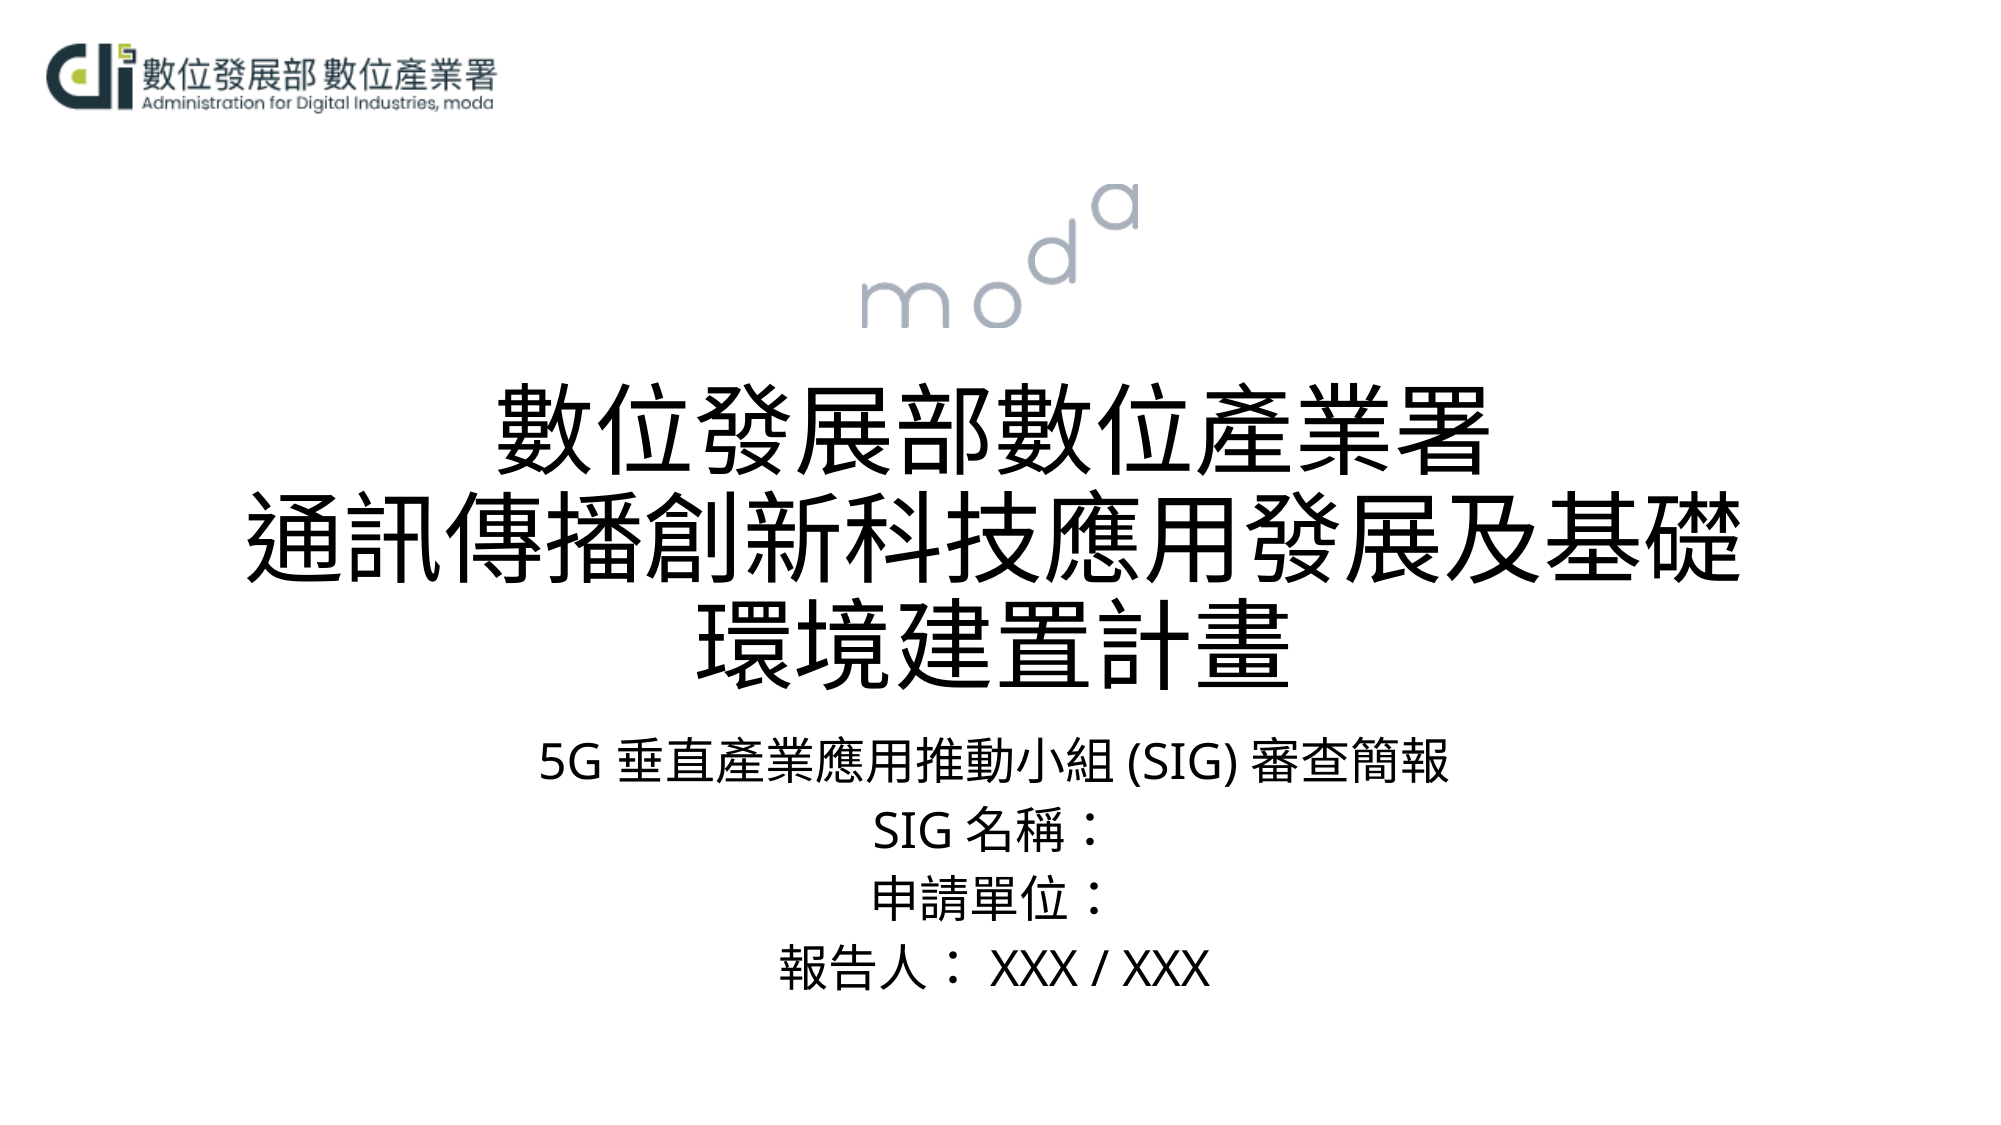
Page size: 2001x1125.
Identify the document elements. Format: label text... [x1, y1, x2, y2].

title 數位發展部數位產業署 通訊傳播創新科技應用發展及基礎環境建置計畫 [208, 320, 1781, 712]
subtitle 5G垂直產業應用推動小組(SIG)審查簡報 SIG名稱： 申請單位： 報告人：XXX / XXX [244, 733, 1745, 1006]
